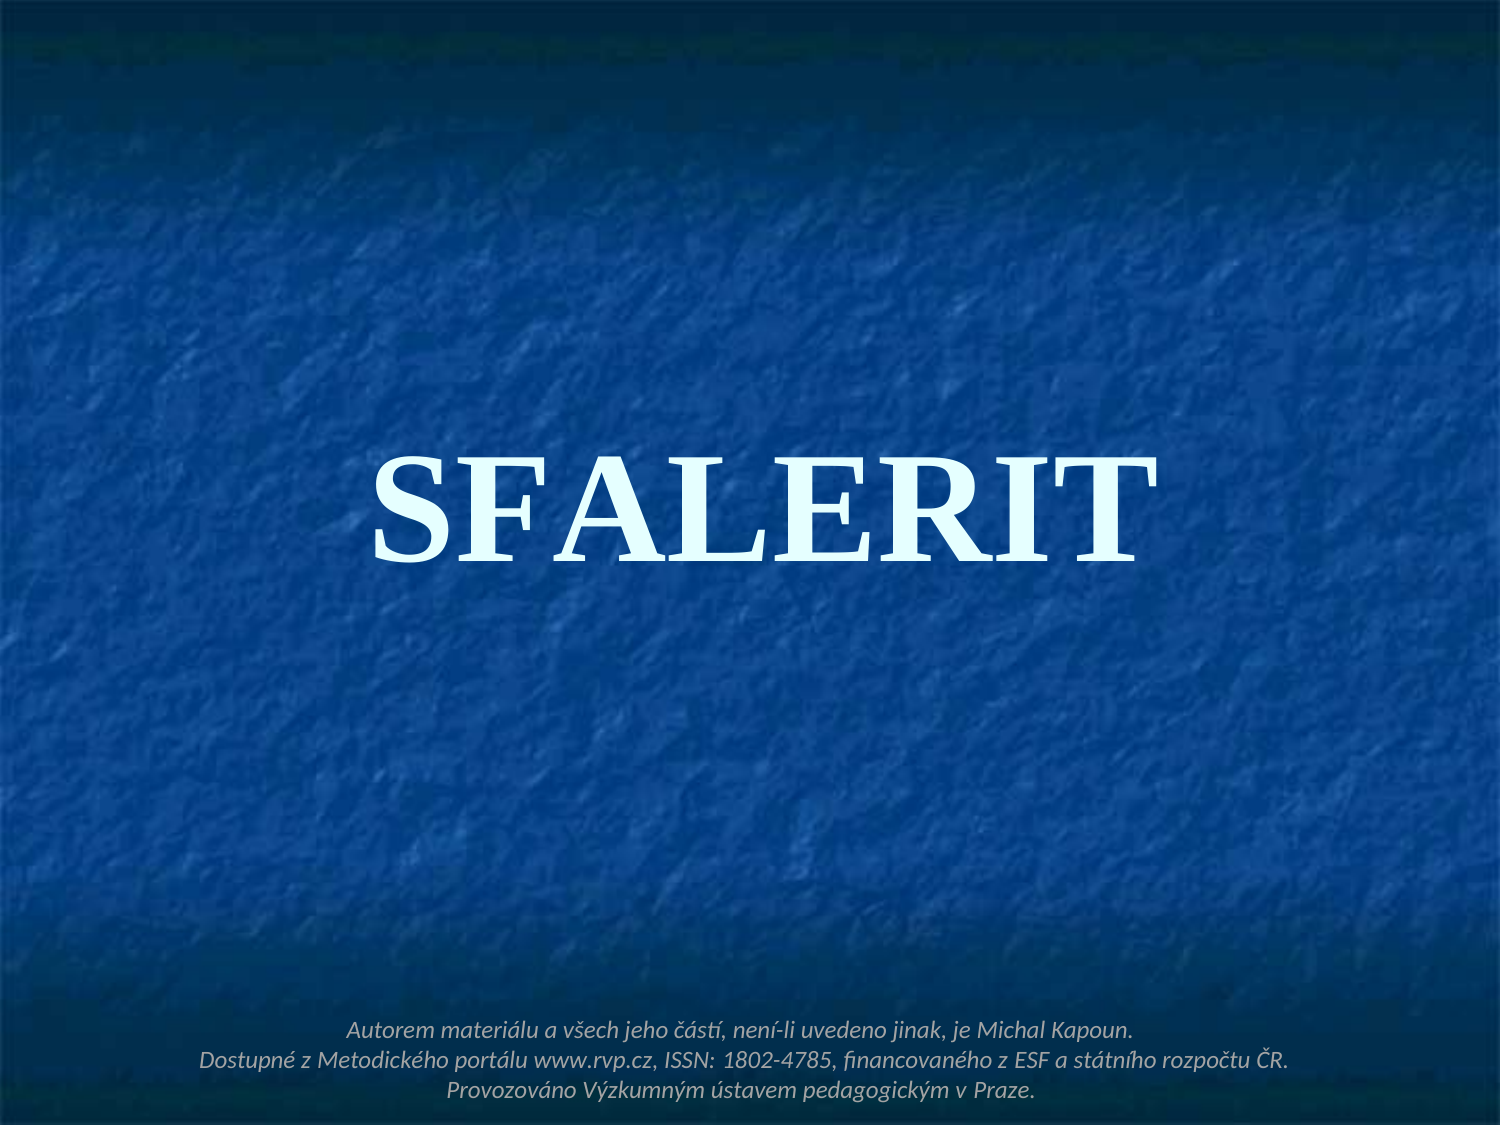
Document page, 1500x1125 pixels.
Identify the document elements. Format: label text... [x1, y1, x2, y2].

text_box Autorem materiálu a všech jeho částí, není-li uvedeno jinak, je Michal Kapoun. Dostupné z Metodického portálu www.rvp.cz, ISSN: 1802-4785, financovaného z ESF a státního rozpočtu ČR. Provozováno Výzkumným ústavem pedagogickým v Praze. [147, 1011, 1341, 1106]
picture [0, 0, 1500, 1125]
title SFALERIT [88, 385, 1439, 611]
